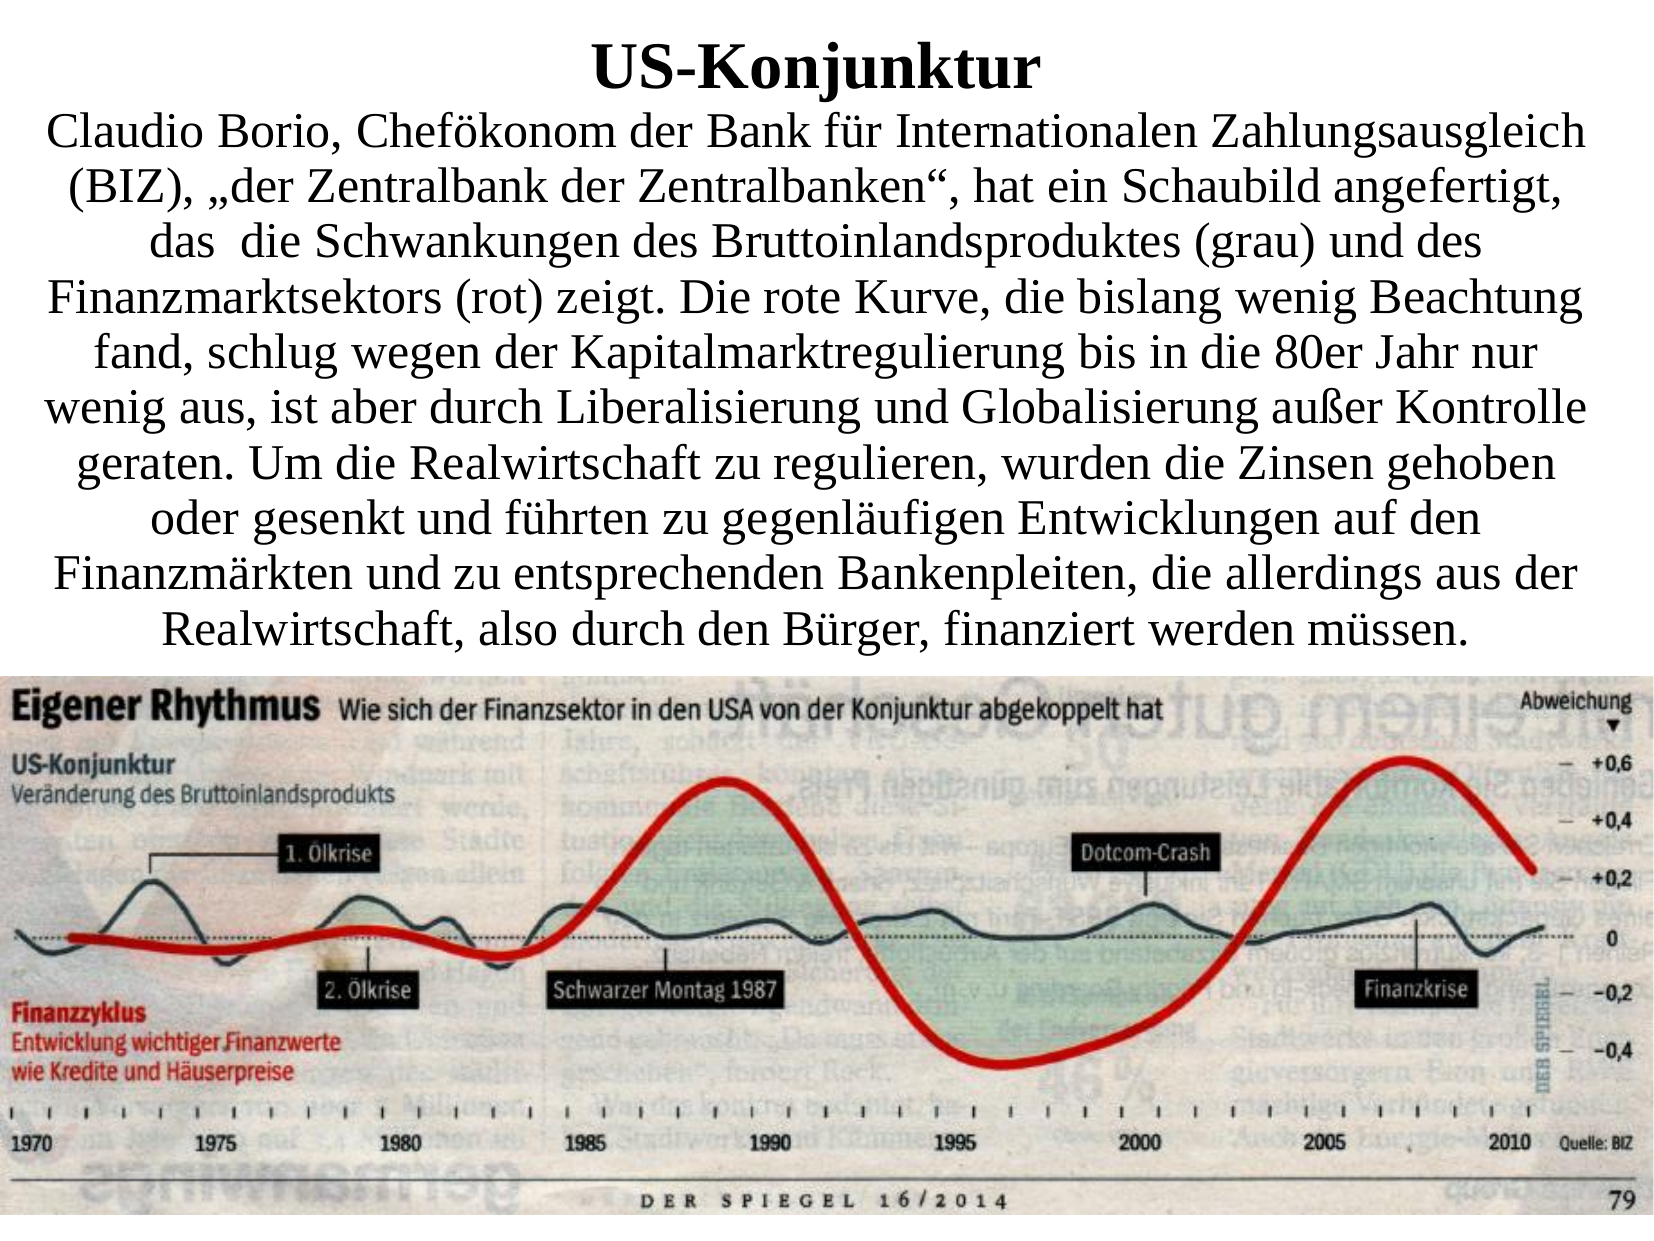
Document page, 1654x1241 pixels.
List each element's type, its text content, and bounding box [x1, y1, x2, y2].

picture [0, 676, 1654, 1215]
text_box US-Konjunktur Claudio Borio, Chefökonom der Bank für Internationalen Zahlungsausgleich (BIZ), „der Zentralbank der Zentralbanken“, hat ein Schaubild angefertigt, das die Schwankungen des Bruttoinlandsproduktes (grau) und des Finanzmarktsektors (rot) zeigt. Die rote Kurve, die bislang wenig Beachtung fand, schlug wegen der Kapitalmarktregulierung bis in die 80er Jahr nur wenig aus, ist aber durch Liberalisierung und Globalisierung außer Kontrolle geraten. Um die Realwirtschaft zu regulieren, wurden die Zinsen gehoben oder gesenkt und führten zu gegenläufigen Entwicklungen auf den Finanzmärkten und zu entsprechenden Bankenpleiten, die allerdings aus der Realwirtschaft, also durch den Bürger, finanziert werden müssen. [29, 21, 1620, 664]
